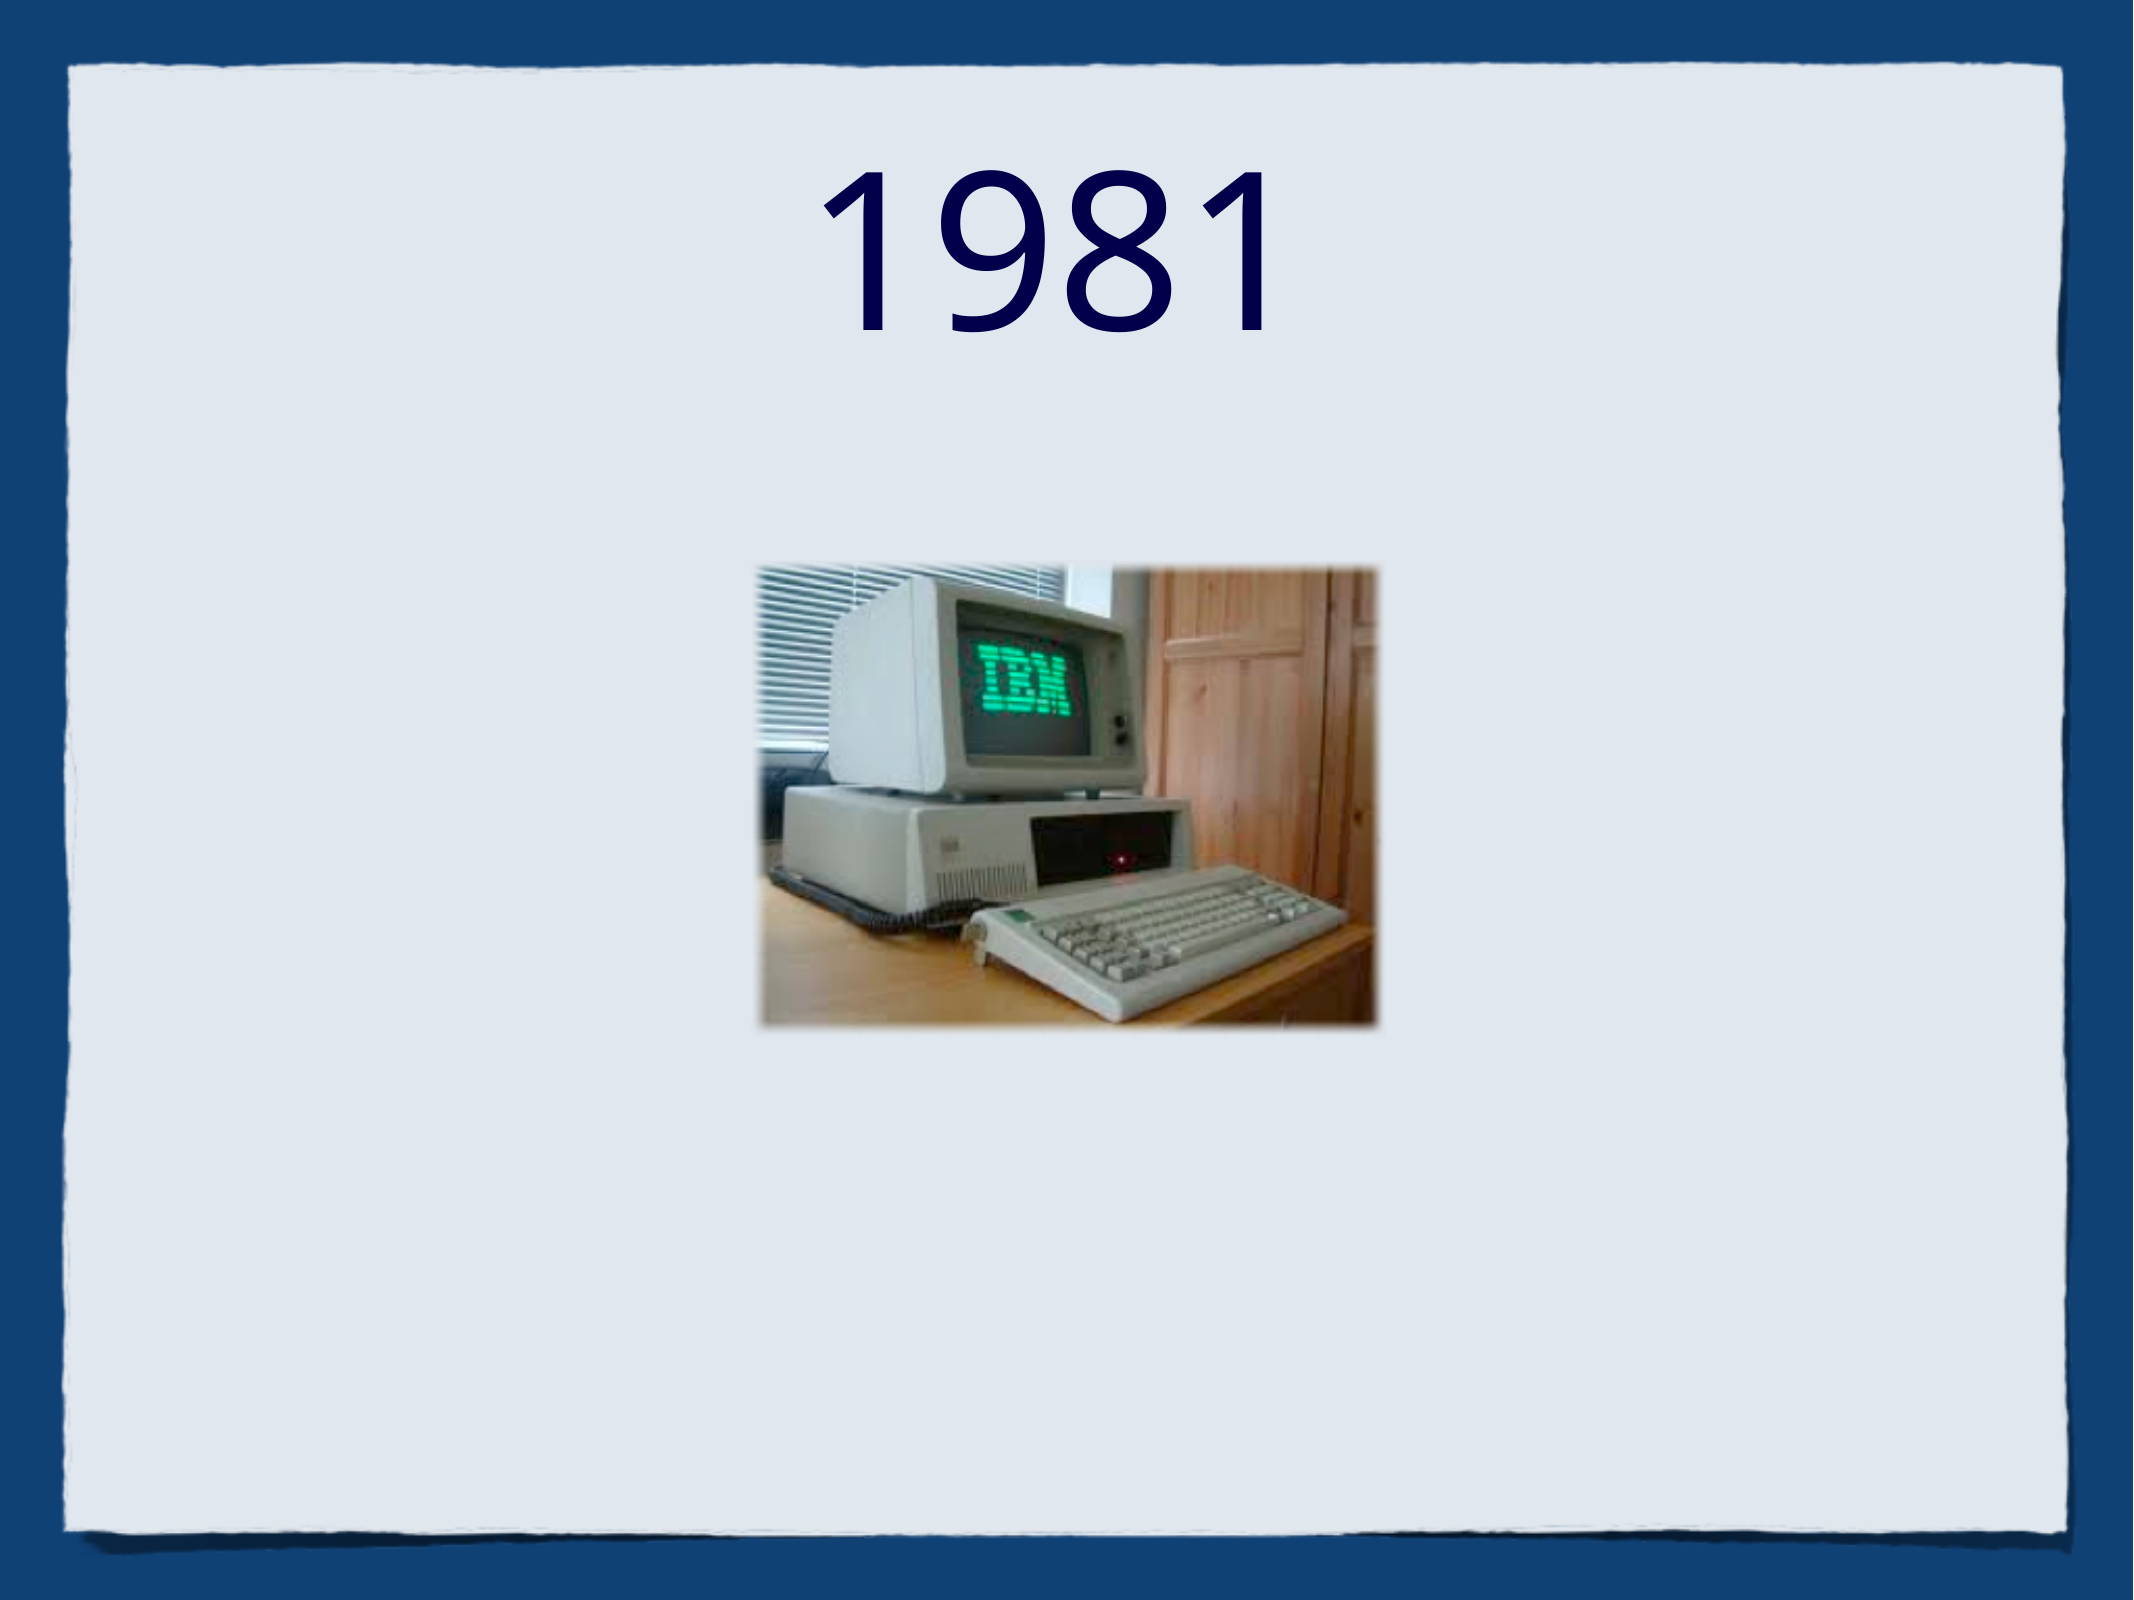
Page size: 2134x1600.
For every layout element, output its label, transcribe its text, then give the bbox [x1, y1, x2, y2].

picture [54, 52, 2078, 1559]
text_box 1981 [227, 41, 1944, 442]
